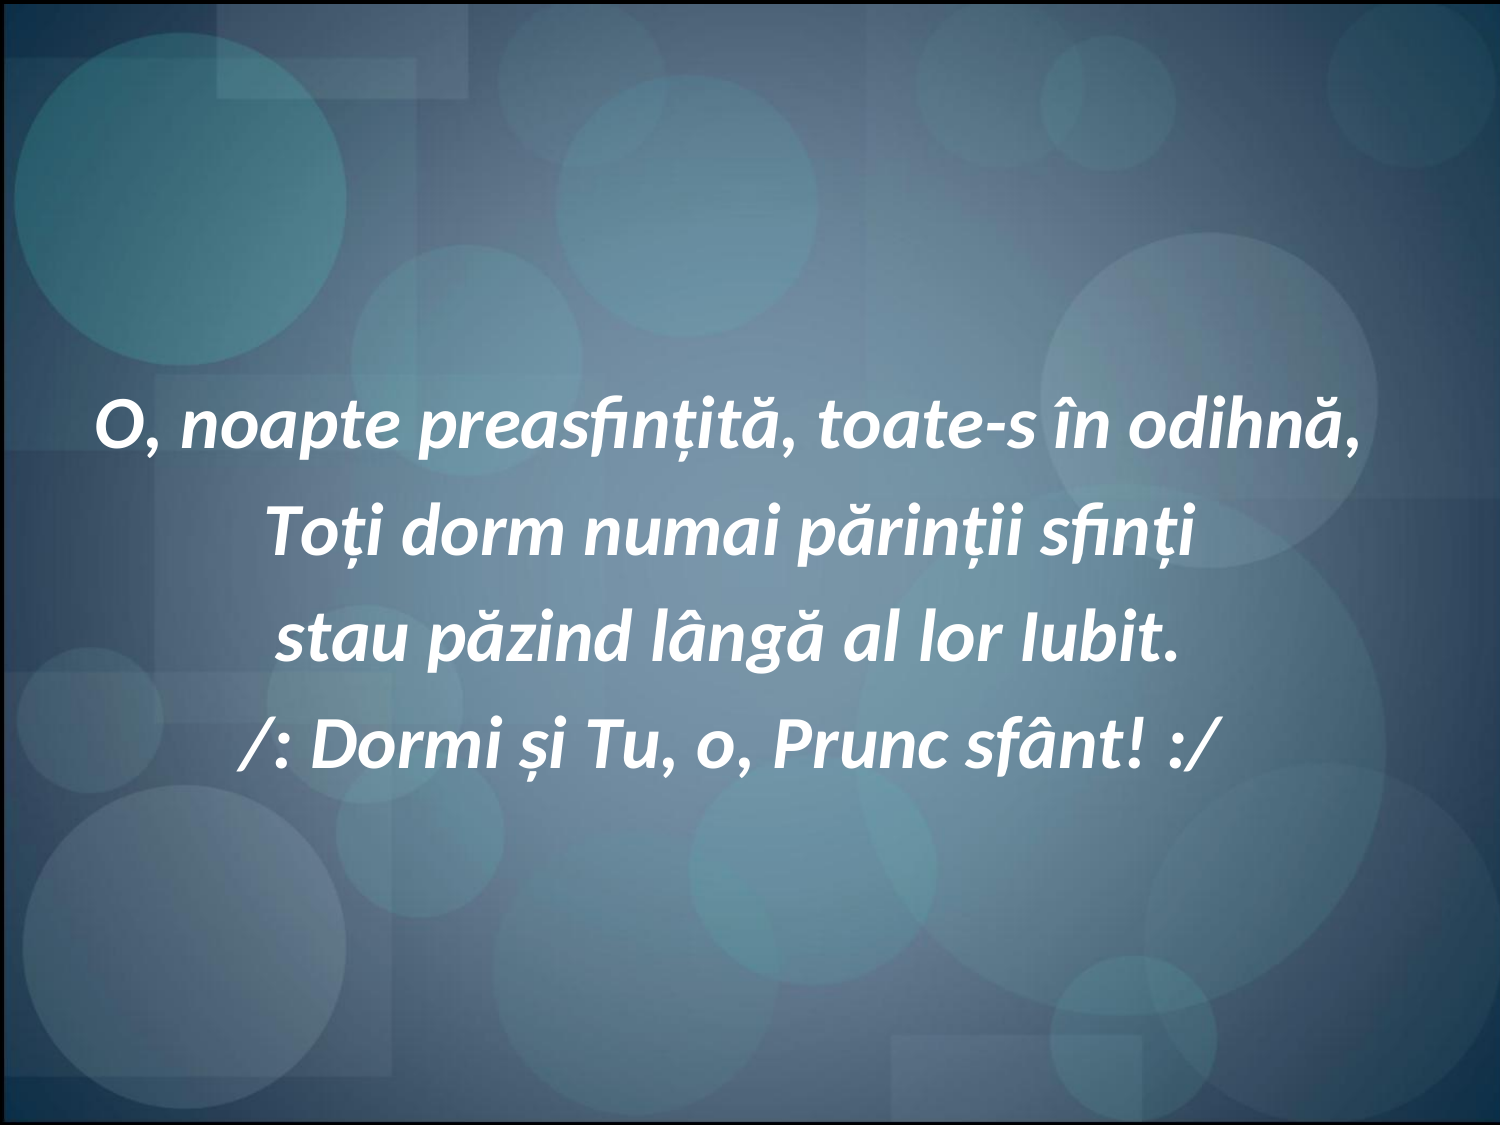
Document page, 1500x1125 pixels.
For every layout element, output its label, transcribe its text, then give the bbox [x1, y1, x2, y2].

text_box O, noapte preasfinţită, toate-s în odihnă, Toţi dorm numai părinţii sfinţi stau păzind lângă al lor Iubit. /: Dormi şi Tu, o, Prunc sfânt! :/ [42, 366, 1418, 1016]
picture [2, 4, 1500, 1123]
